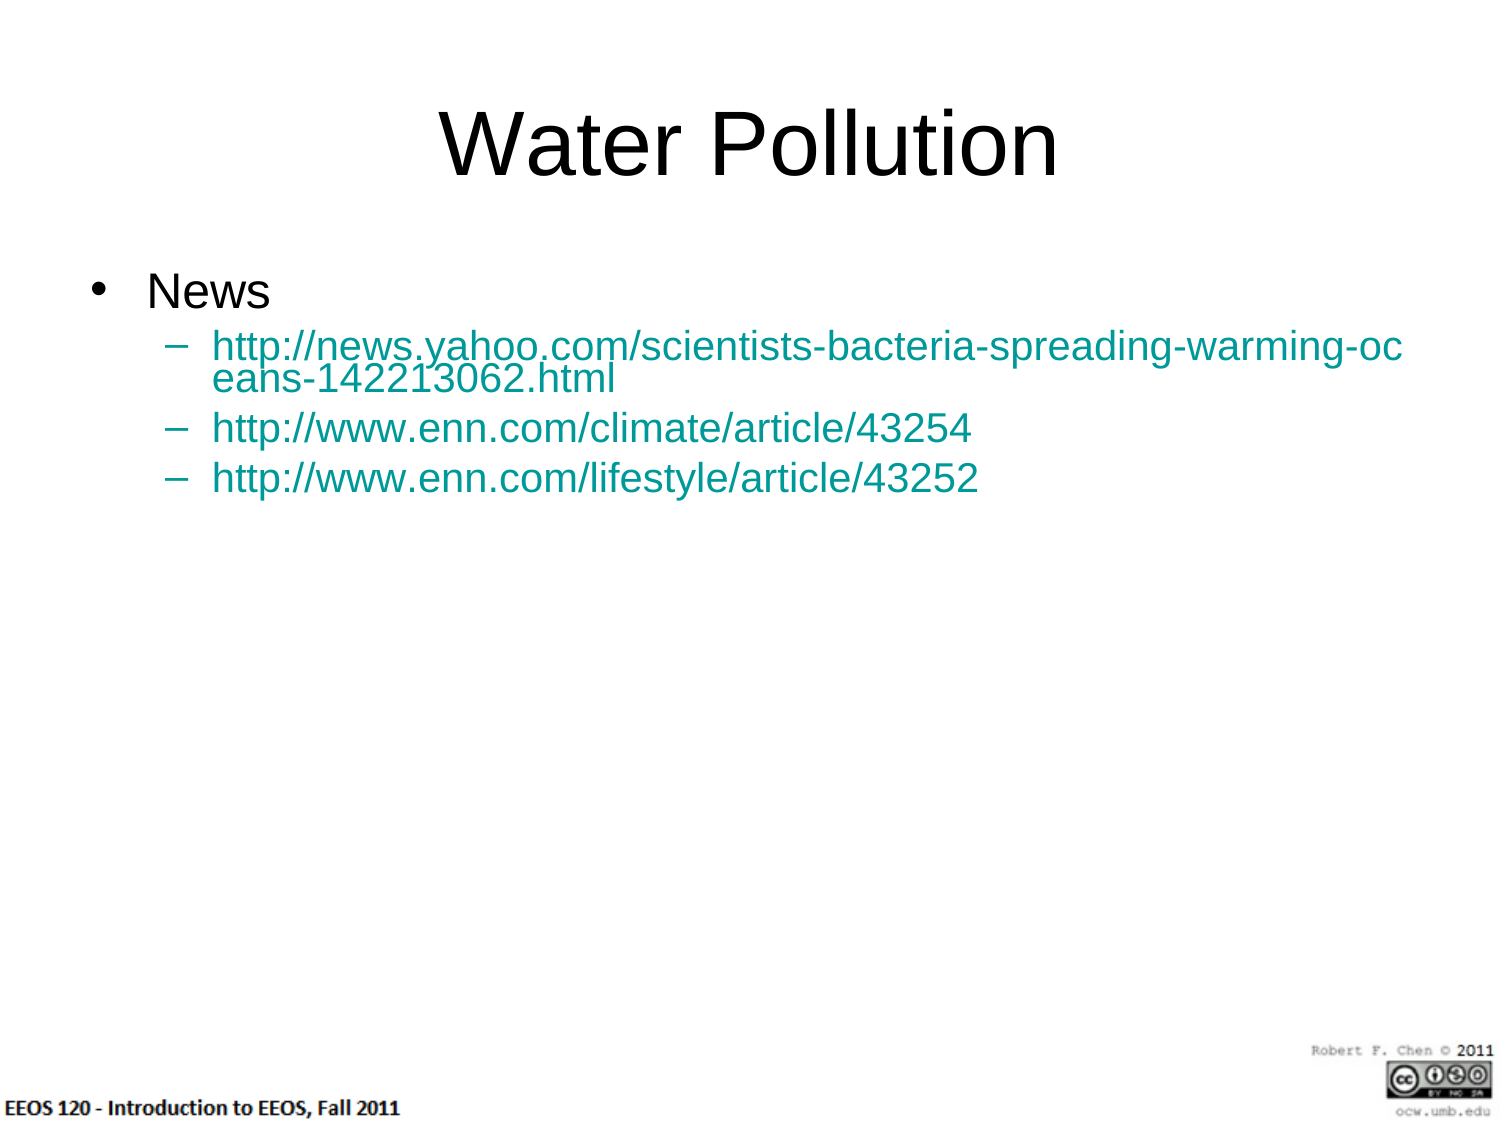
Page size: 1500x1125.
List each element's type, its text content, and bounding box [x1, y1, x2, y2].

picture [0, 1090, 405, 1125]
picture [1304, 1039, 1500, 1125]
list News http://news.yahoo.com/scientists-bacteria-spreading-warming-oceans-142213062.html http://www.enn.com/climate/article/43254 http://www.enn.com/lifestyle/article/43252 [75, 262, 1426, 1006]
title Water Pollution [75, 45, 1426, 233]
